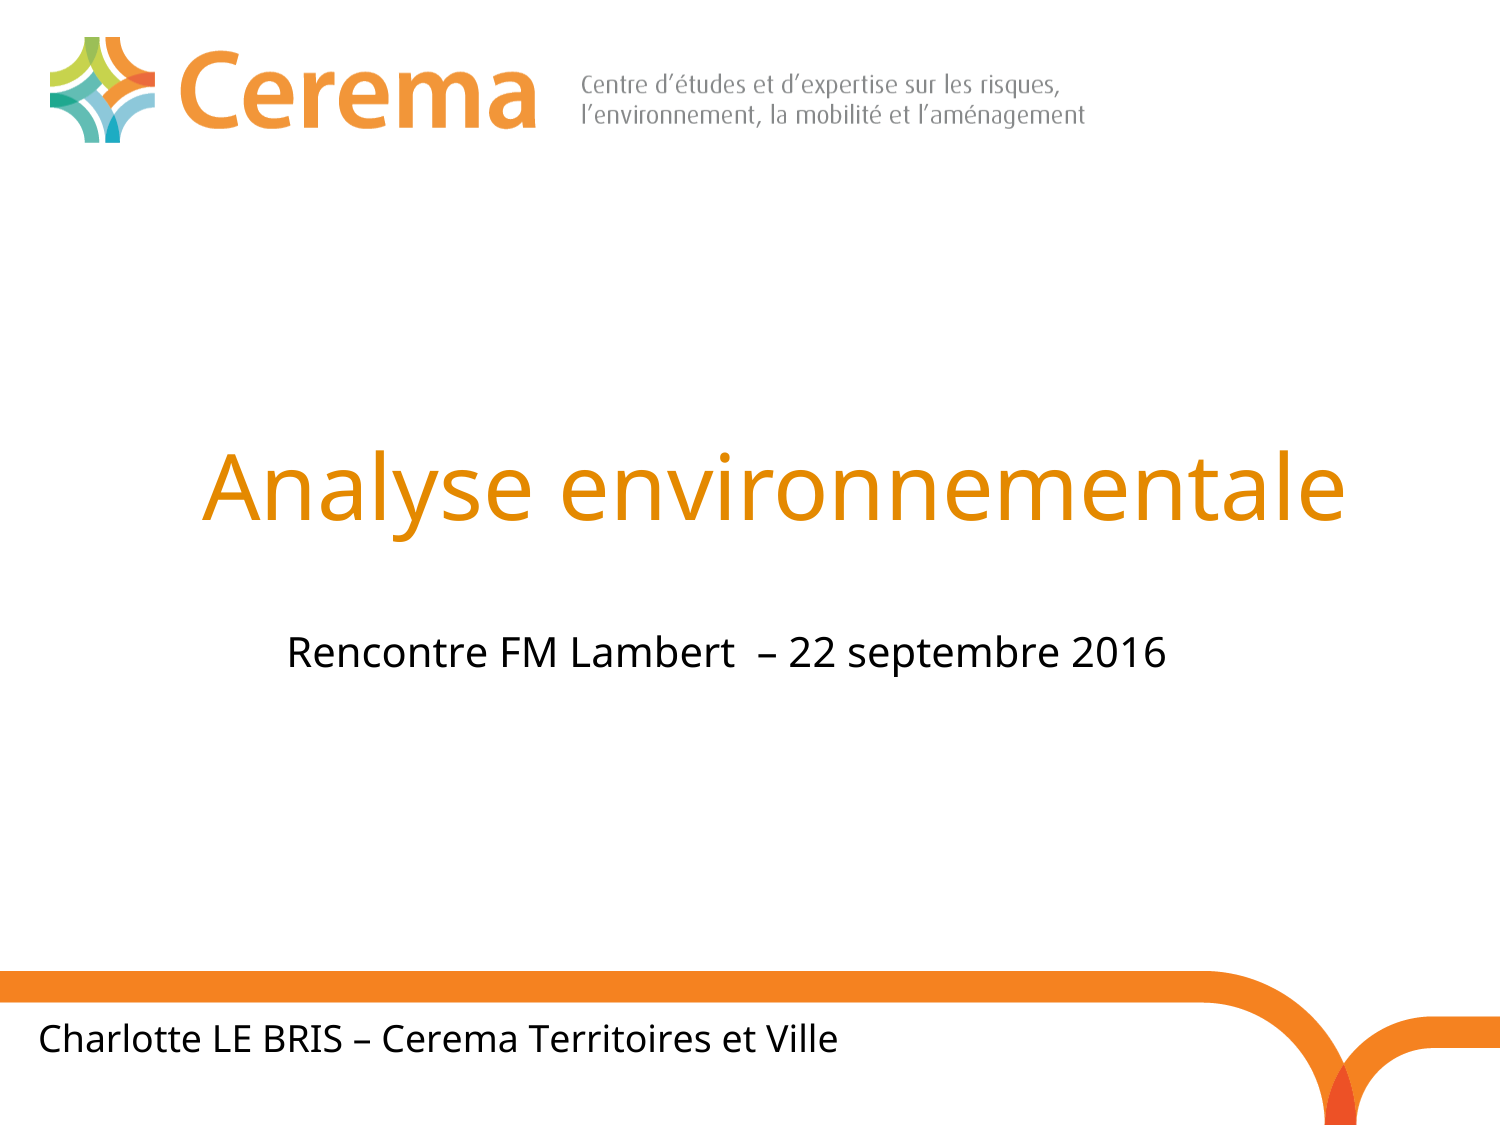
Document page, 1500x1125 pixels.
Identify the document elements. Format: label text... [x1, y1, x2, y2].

text_box Rencontre FM Lambert – 22 septembre 2016 [271, 568, 1288, 804]
picture [0, 971, 1500, 1125]
subtitle [187, 474, 1463, 963]
text_box Charlotte LE BRIS – Cerema Territoires et Ville [23, 1003, 922, 1069]
picture [50, 37, 1085, 143]
title Analyse environnementale [187, 389, 1463, 474]
